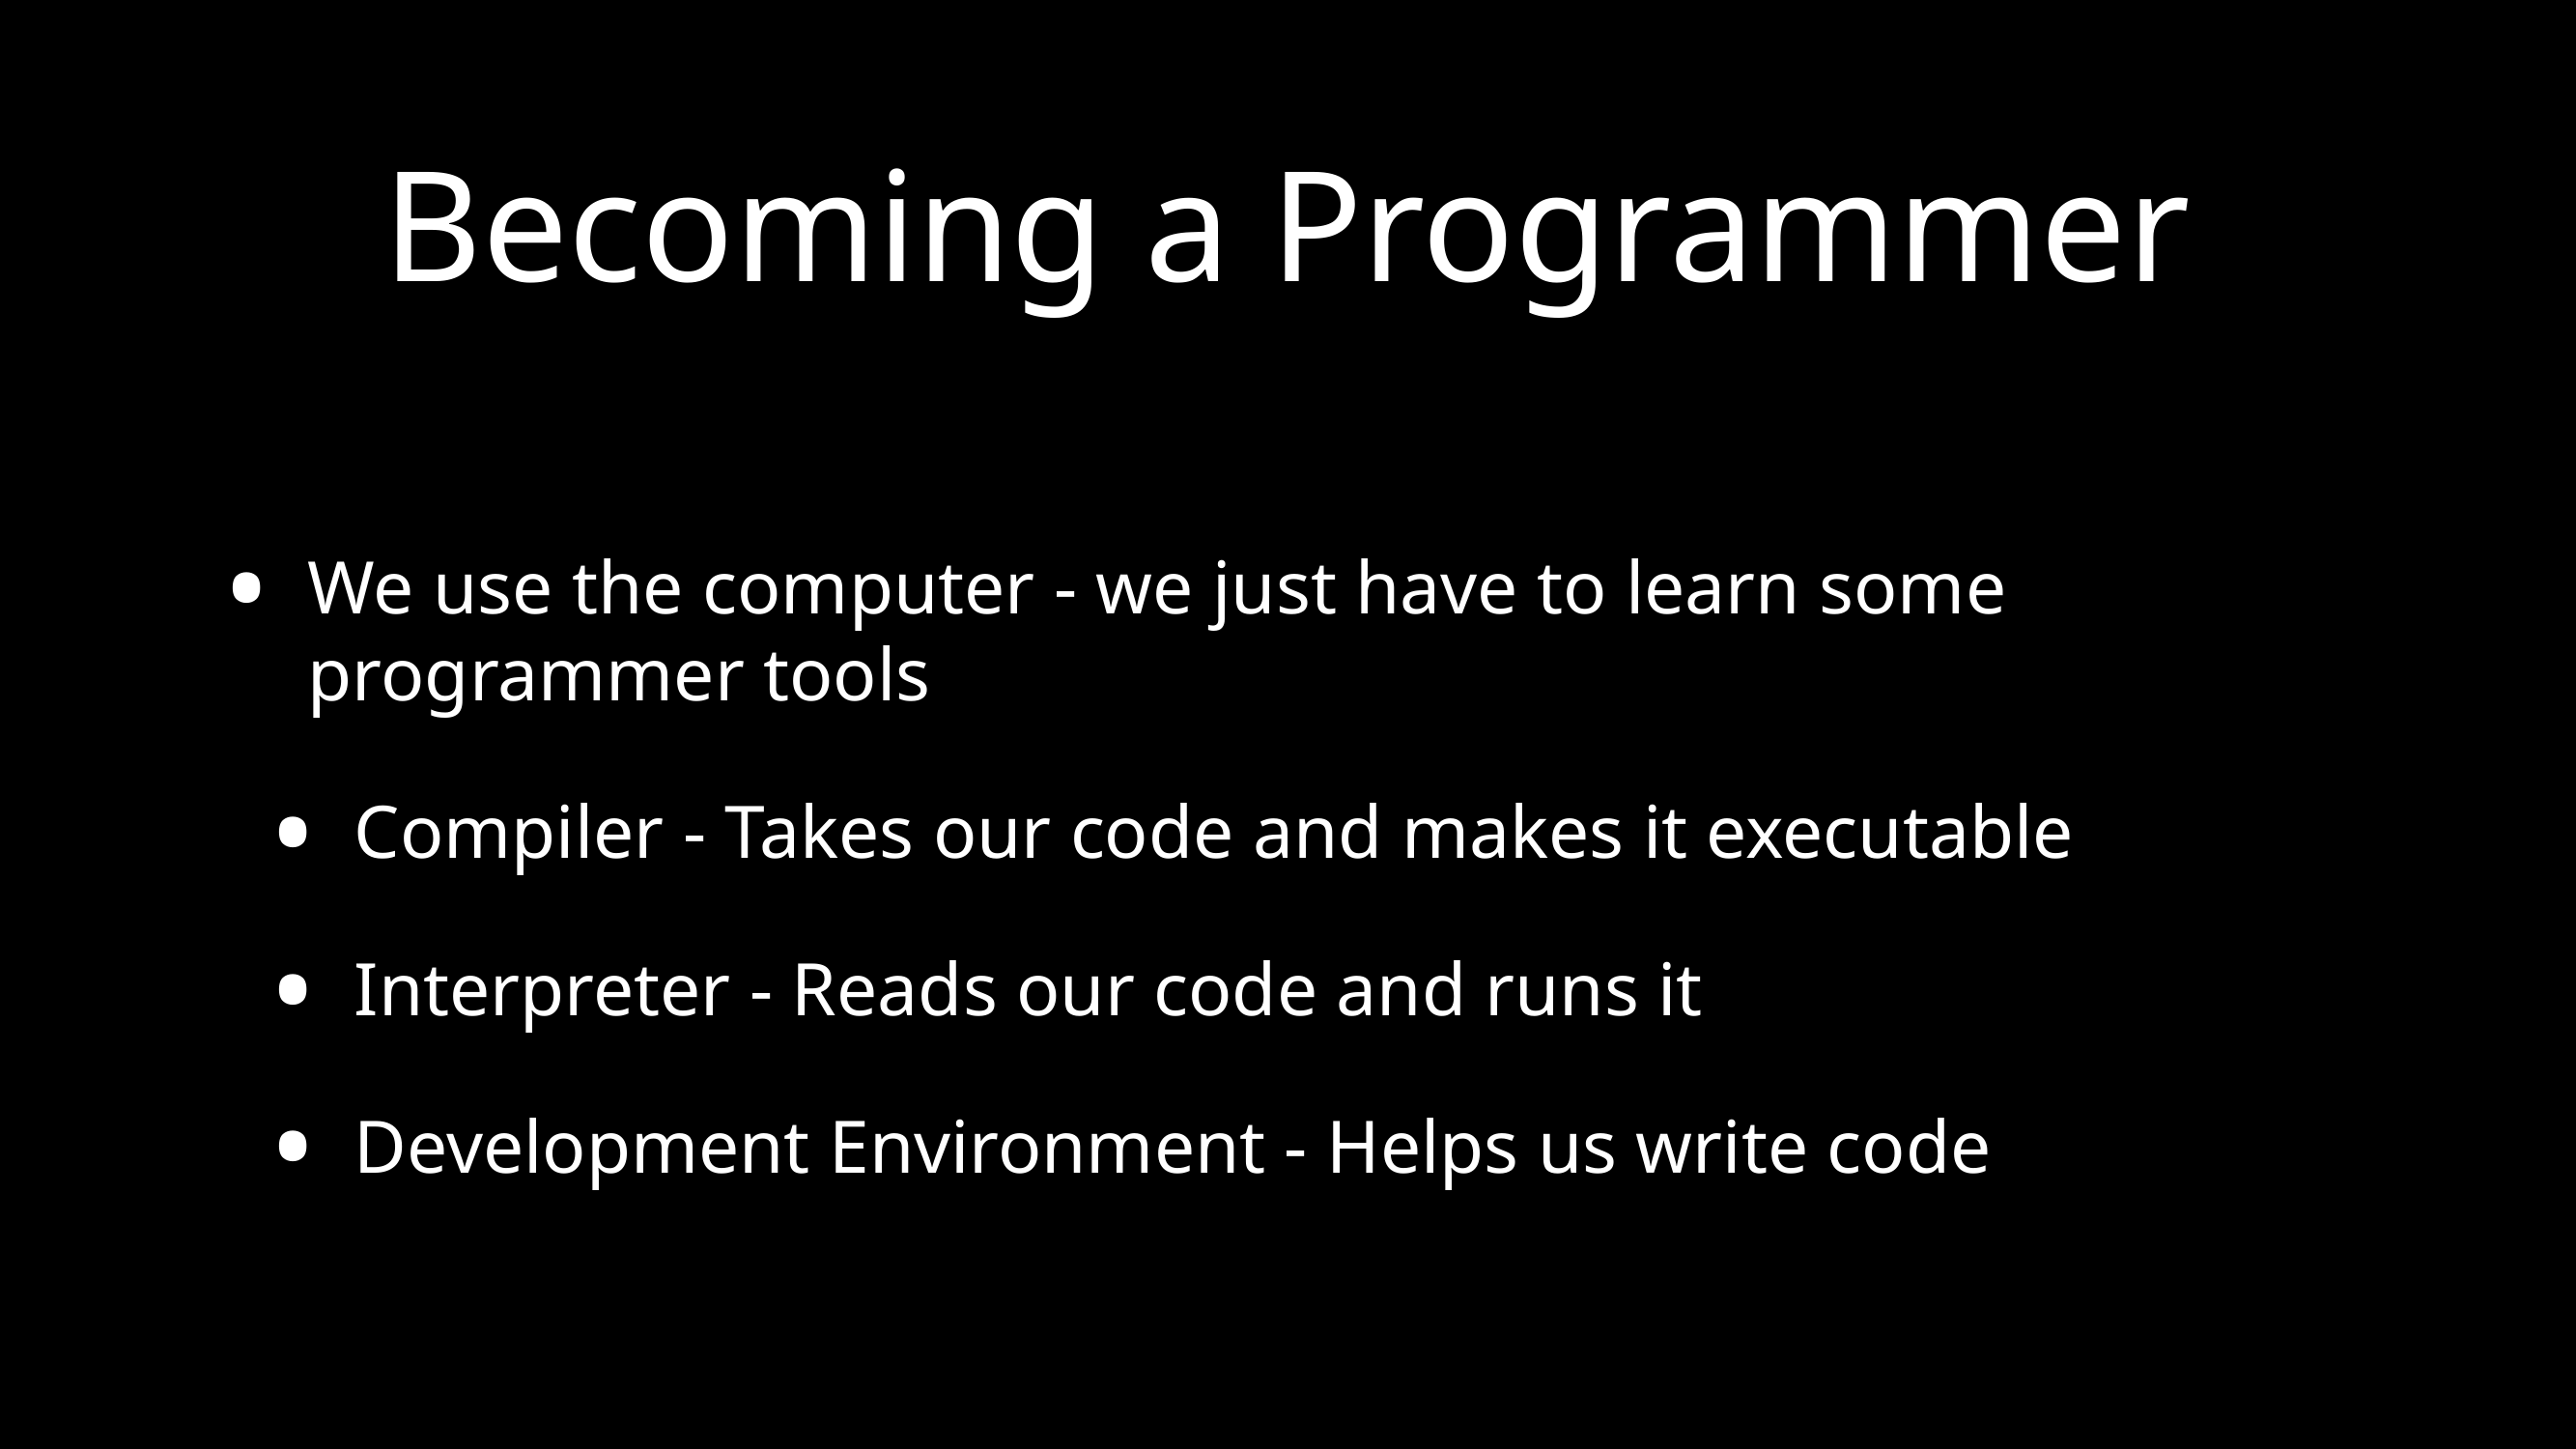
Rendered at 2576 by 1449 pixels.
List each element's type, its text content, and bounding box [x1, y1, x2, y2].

title Becoming a Programmer [183, 38, 2392, 403]
list We use the computer - we just have to learn some programmer tools Compiler - Takes our code and makes it executable Interpreter - Reads our code and runs it Development Environment - Helps us write code [183, 412, 2392, 1317]
